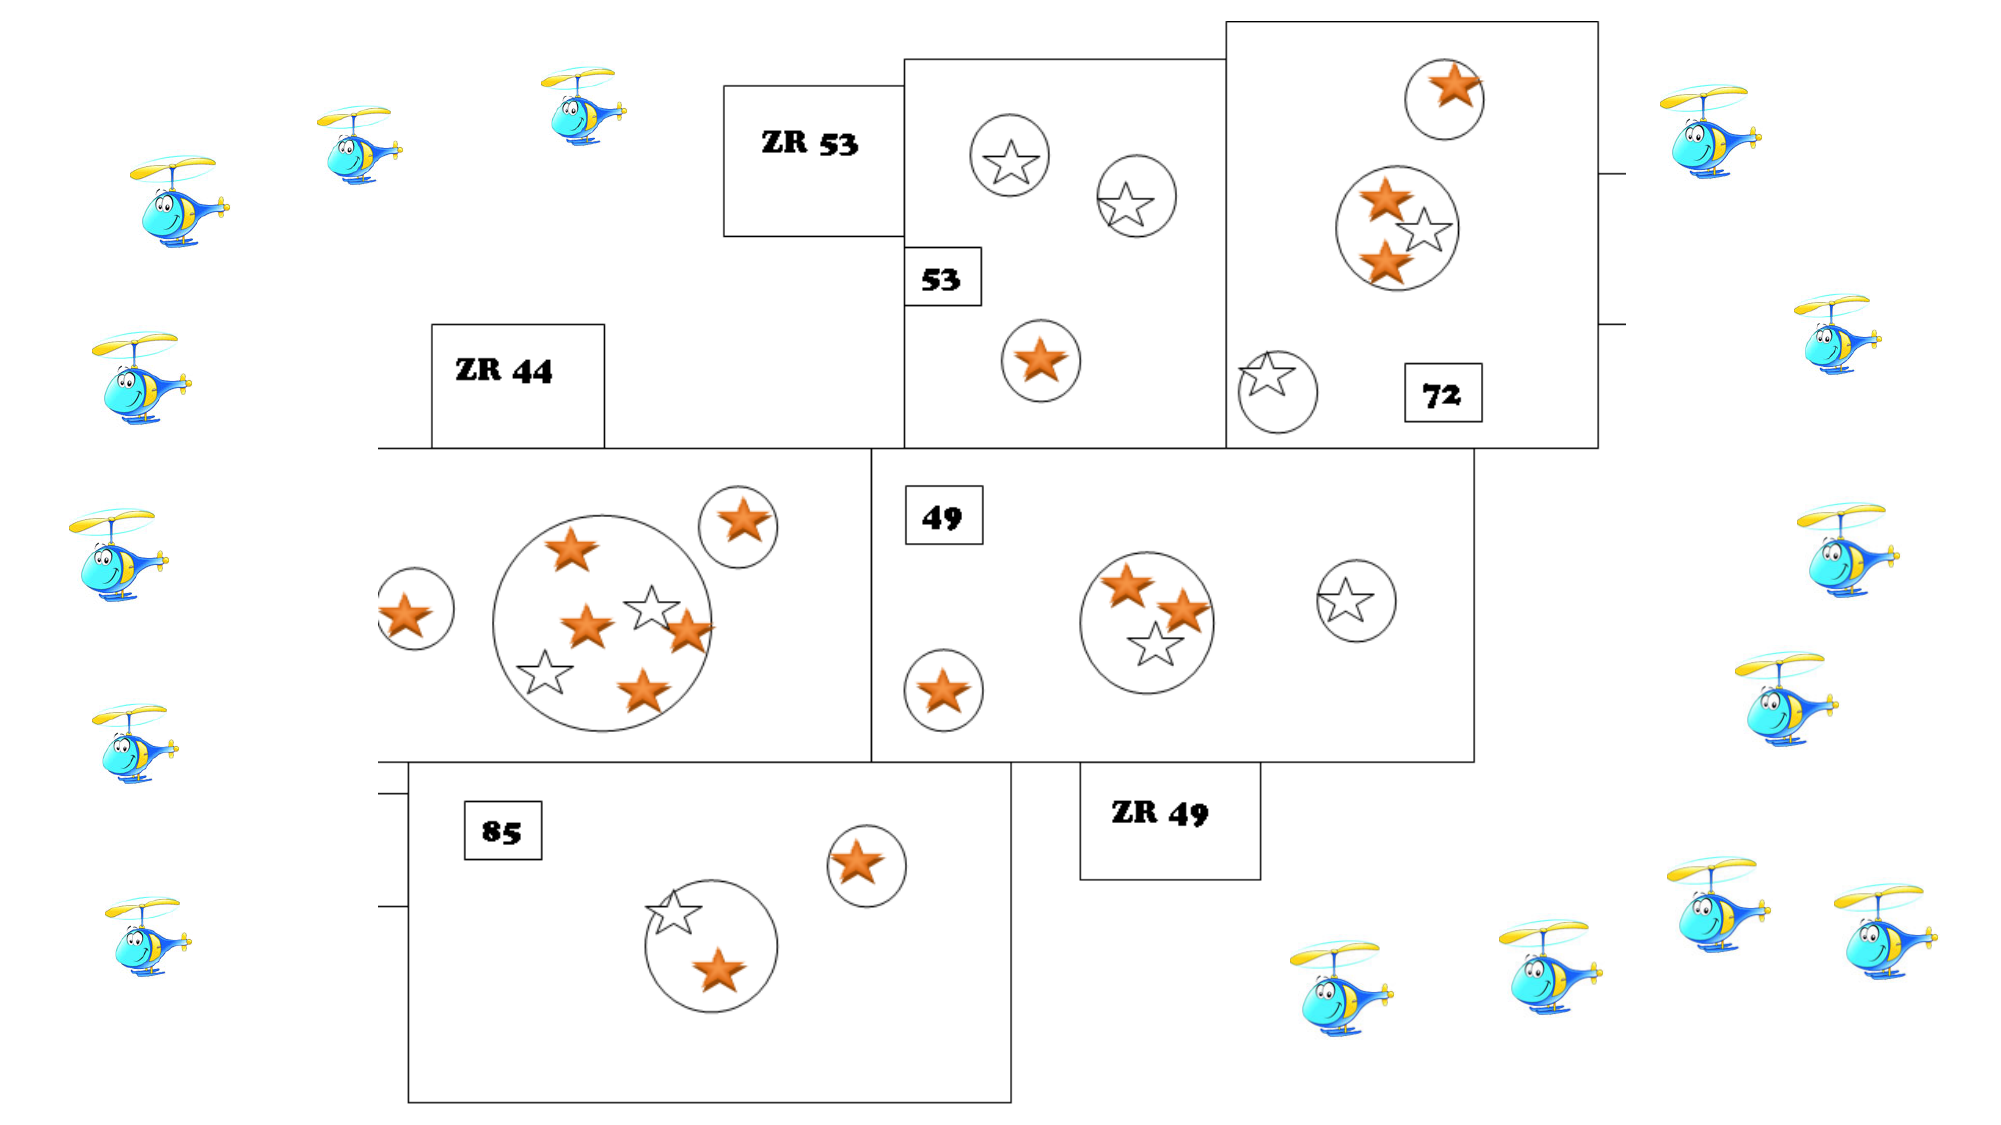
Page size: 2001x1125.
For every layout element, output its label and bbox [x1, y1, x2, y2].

picture [1660, 78, 1763, 181]
picture [69, 502, 170, 604]
picture [1794, 288, 1883, 377]
picture [130, 149, 231, 250]
picture [1797, 496, 1902, 602]
picture [1667, 850, 1773, 956]
picture [92, 698, 180, 786]
picture [317, 21, 1626, 1107]
picture [1834, 877, 1940, 983]
picture [1735, 645, 1841, 751]
picture [105, 891, 193, 979]
picture [92, 325, 193, 427]
